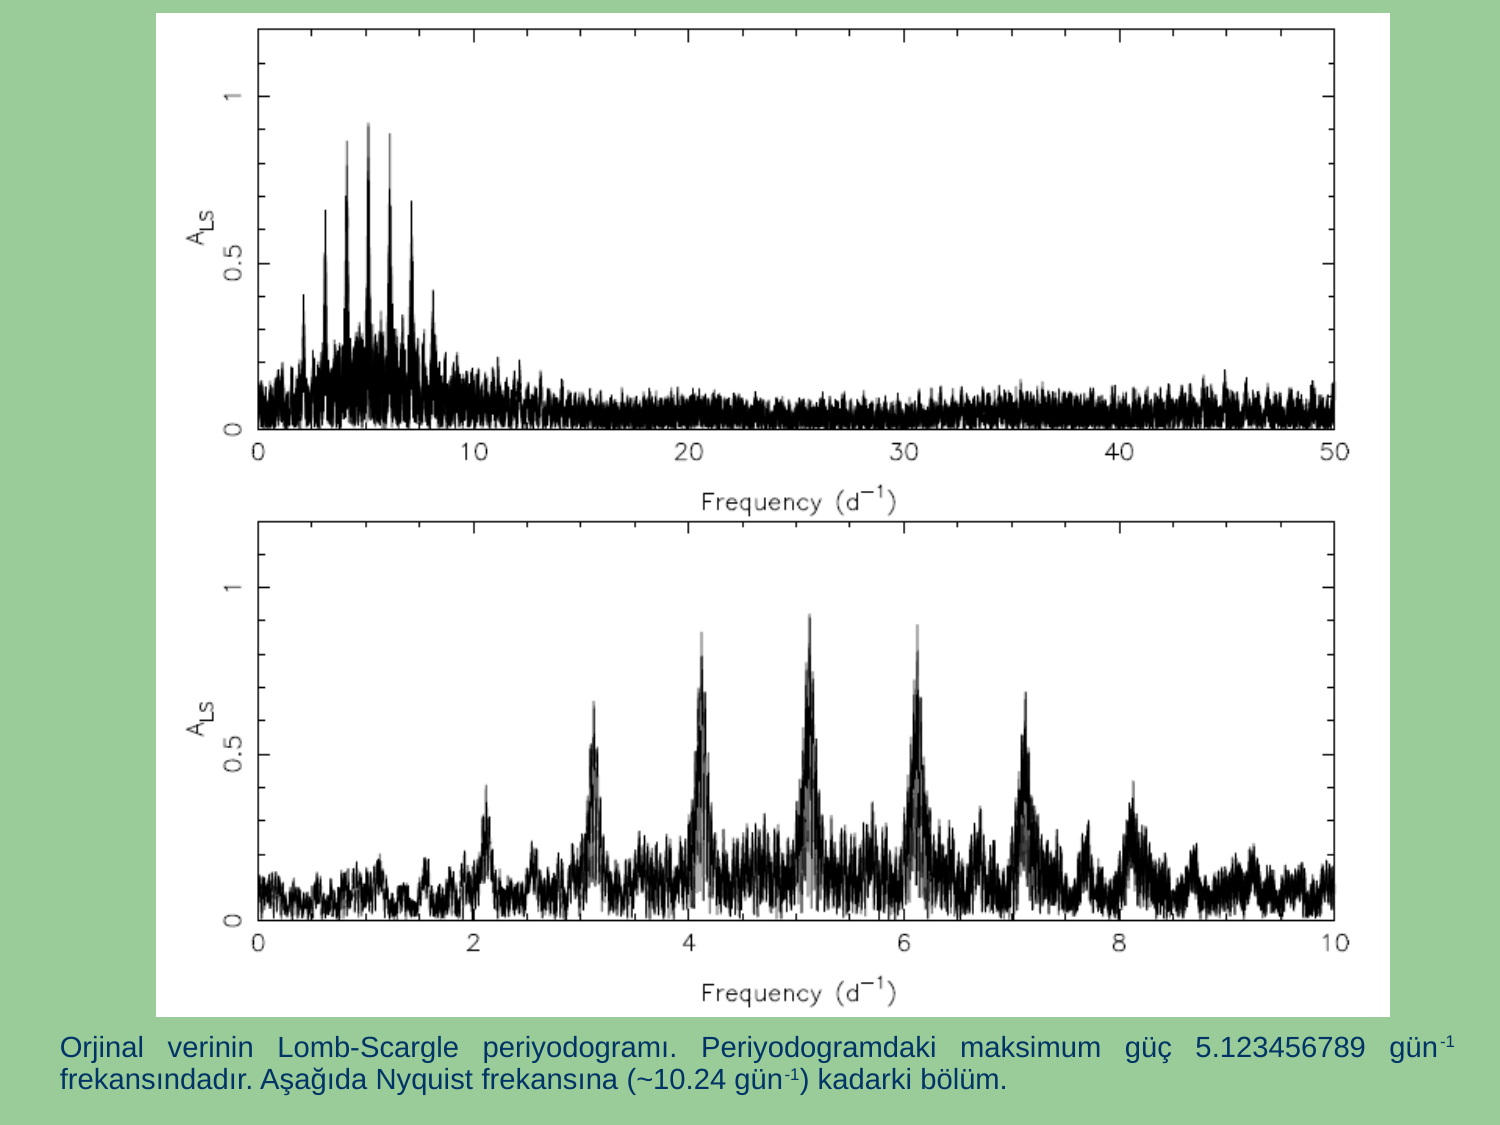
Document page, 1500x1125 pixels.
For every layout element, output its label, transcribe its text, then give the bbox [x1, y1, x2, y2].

text_box Orjinal verinin Lomb-Scargle periyodogramı. Periyodogramdaki maksimum güç 5.123456789 gün-1 frekansındadır. Aşağıda Nyquist frekansına (~10.24 gün-1) kadarki bölüm. [45, 1023, 1471, 1104]
picture [156, 13, 1390, 1017]
